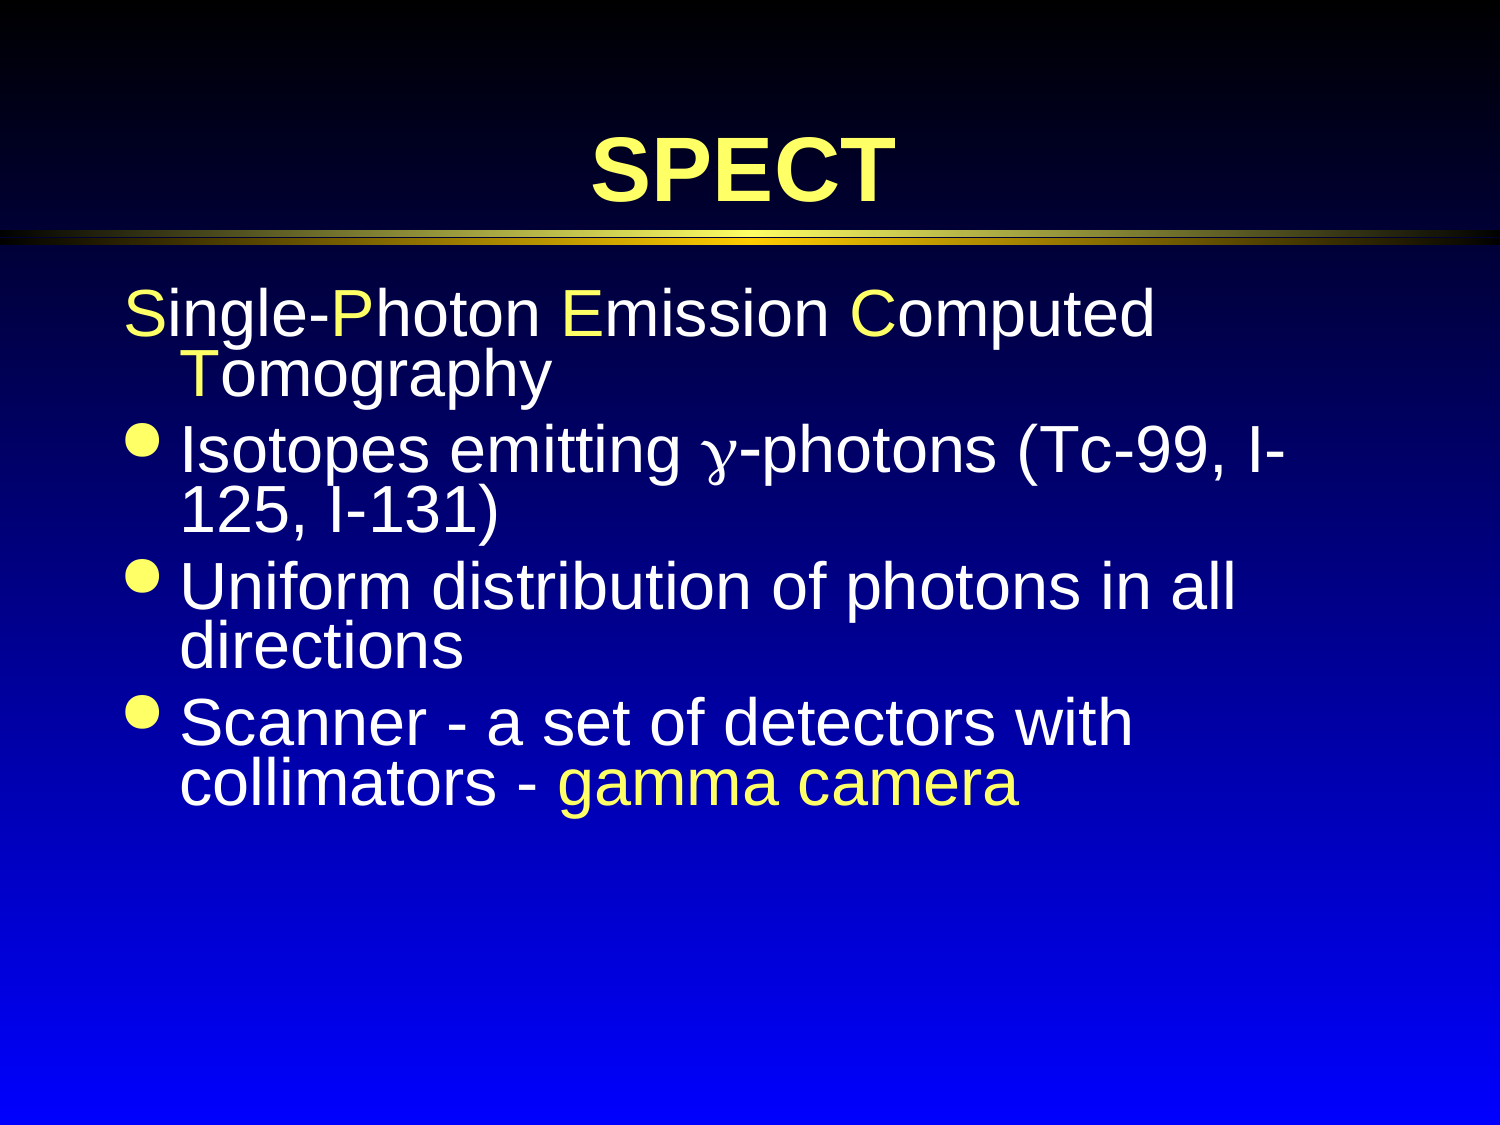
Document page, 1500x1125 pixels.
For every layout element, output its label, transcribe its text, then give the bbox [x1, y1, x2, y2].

list Single-Photon Emission Computed Tomography Isotopes emitting photons (Tc-99, I-125, I-131) Uniform distribution of photons in all directions Scanner - a set of detectors with collimators - gamma camera [108, 281, 1396, 1087]
title SPECT [99, 37, 1388, 225]
